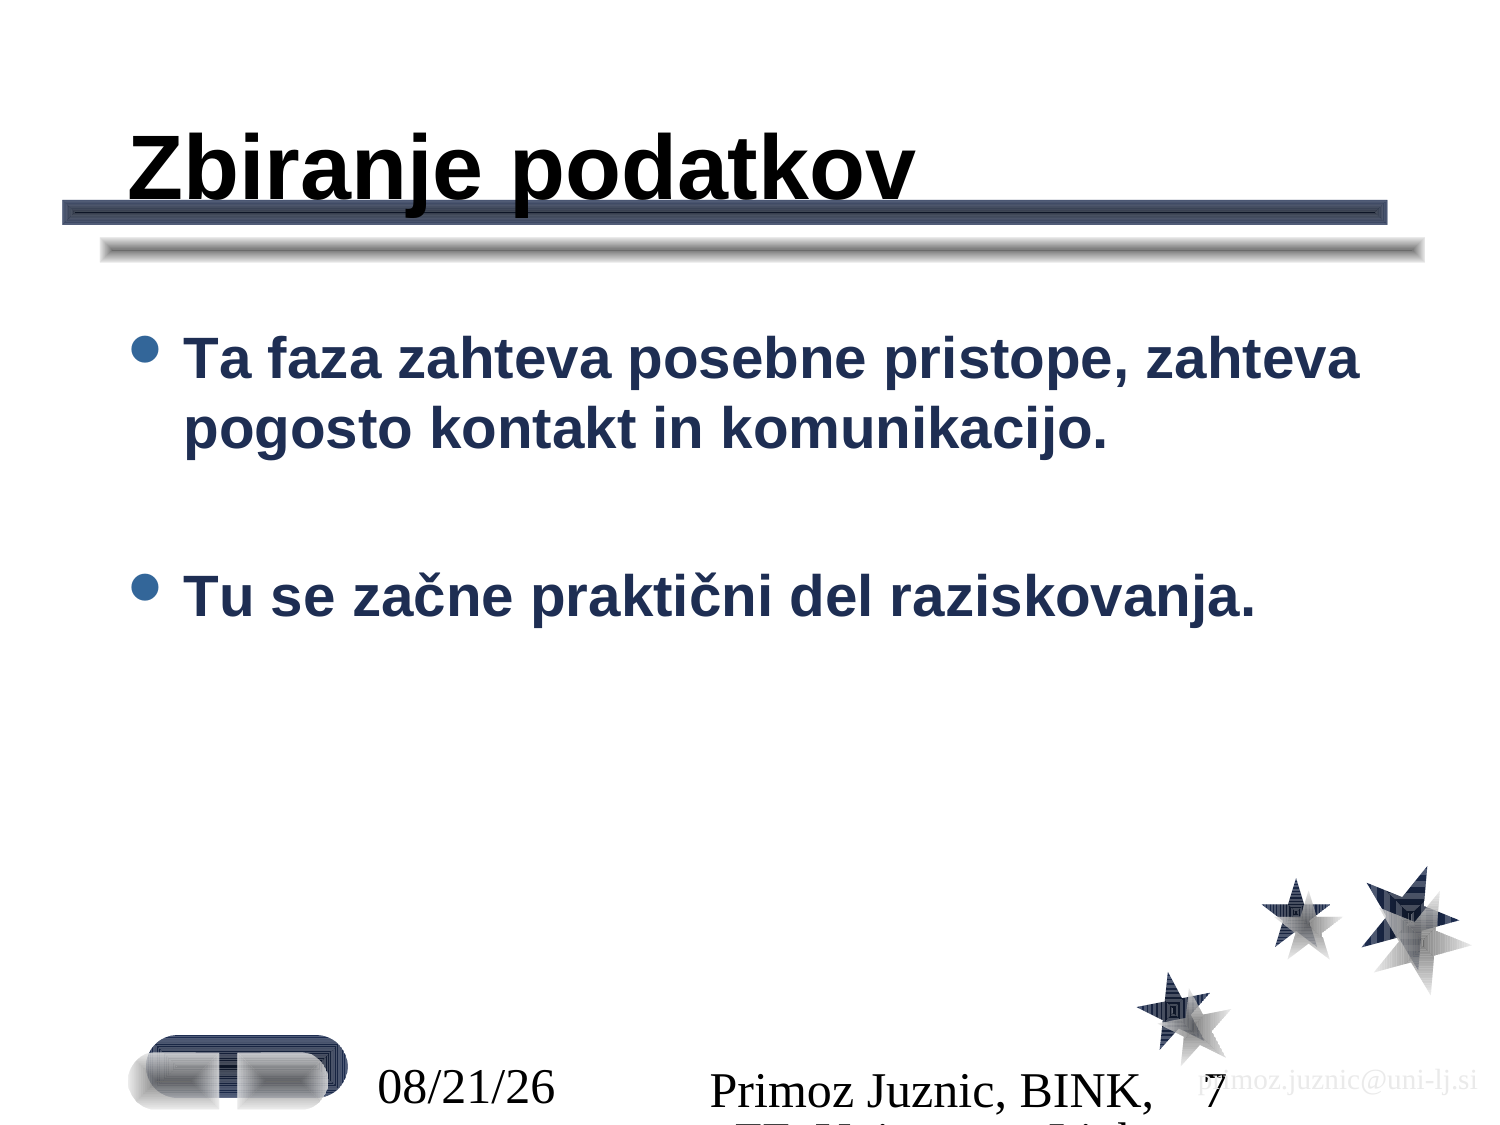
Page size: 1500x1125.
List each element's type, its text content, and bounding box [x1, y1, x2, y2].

title Zbiranje podatkov [112, 37, 1388, 225]
list Ta faza zahteva posebne pristope, zahteva pogosto kontakt in komunikacijo. Tu se začne praktični del raziskovanja. [112, 312, 1388, 988]
